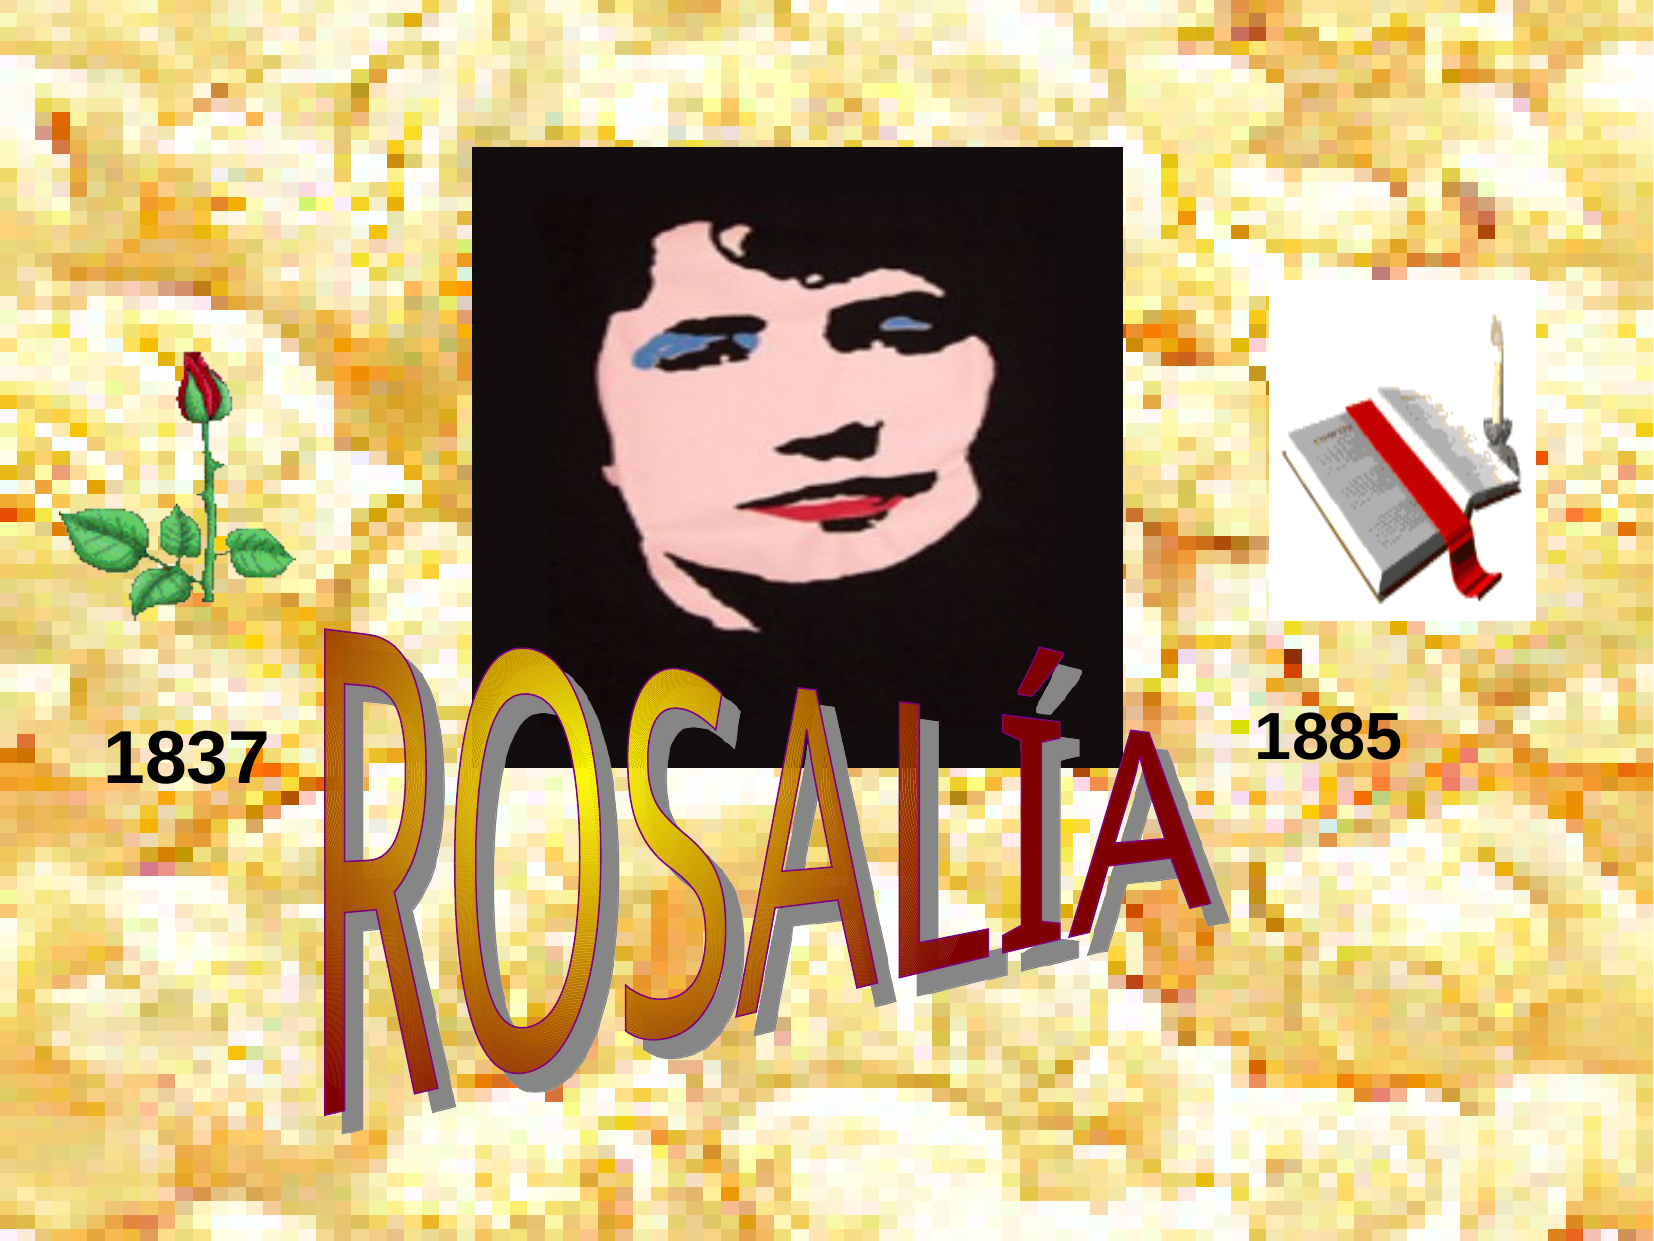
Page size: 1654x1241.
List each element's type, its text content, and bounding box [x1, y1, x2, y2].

picture [0, 0, 1654, 1241]
text_box ROSALÍA [899, 701, 989, 978]
text_box 1885 [1240, 691, 1506, 870]
text_box ROSALÍA [1069, 730, 1211, 938]
text_box ROSALÍA [736, 687, 878, 1017]
text_box ROSALÍA [324, 629, 438, 1116]
text_box 1837 [345, 708, 355, 856]
text_box ROSALÍA [454, 648, 601, 1074]
text_box [1210, 738, 1240, 810]
text_box 1837 [88, 708, 324, 856]
text_box ROSALÍA [1018, 647, 1063, 697]
text_box ROSALÍA [1002, 714, 1060, 953]
text_box ROSALÍA [625, 668, 726, 1040]
